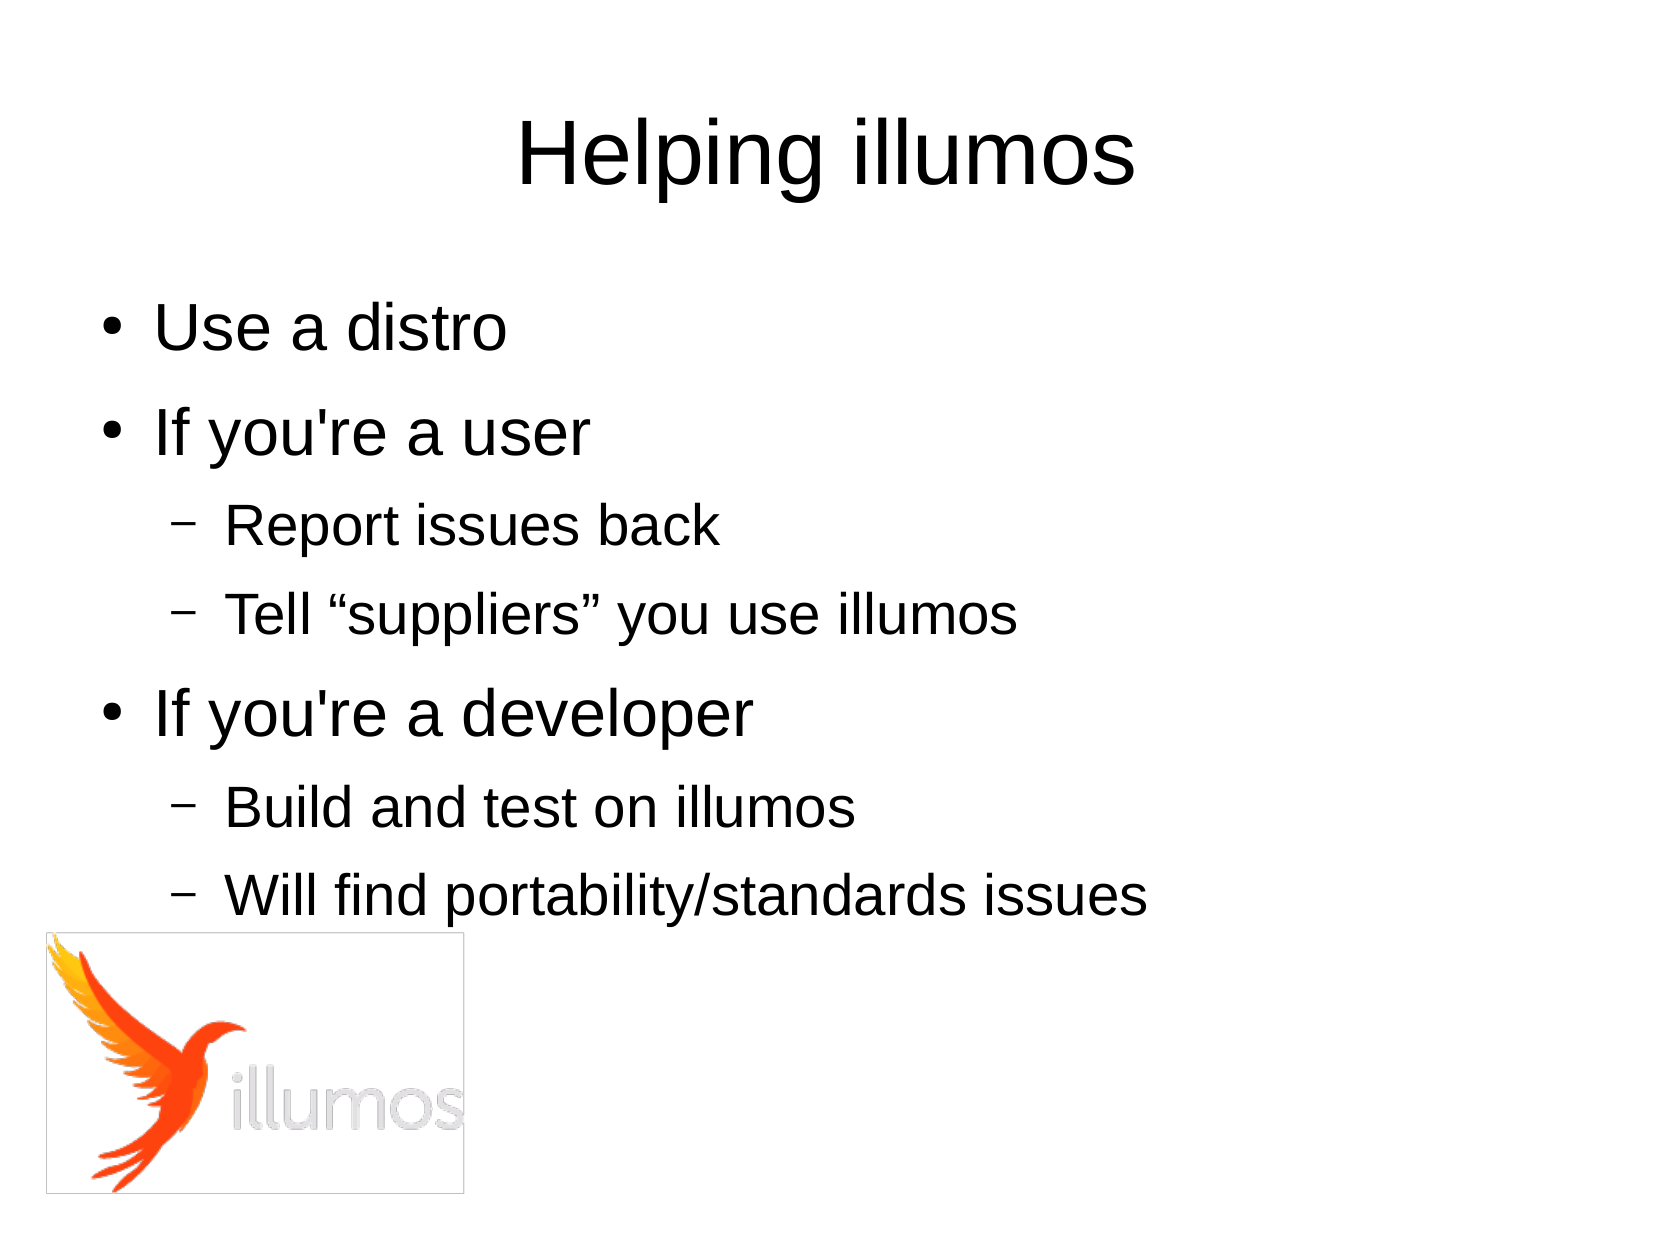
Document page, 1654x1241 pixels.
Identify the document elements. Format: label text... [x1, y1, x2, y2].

list Use a distro If you're a user Report issues back Tell “suppliers” you use illumos If you're a developer Build and test on illumos Will find portability/standards issues [82, 290, 1571, 1010]
title Helping illumos [82, 49, 1571, 257]
picture [0, 886, 511, 1241]
